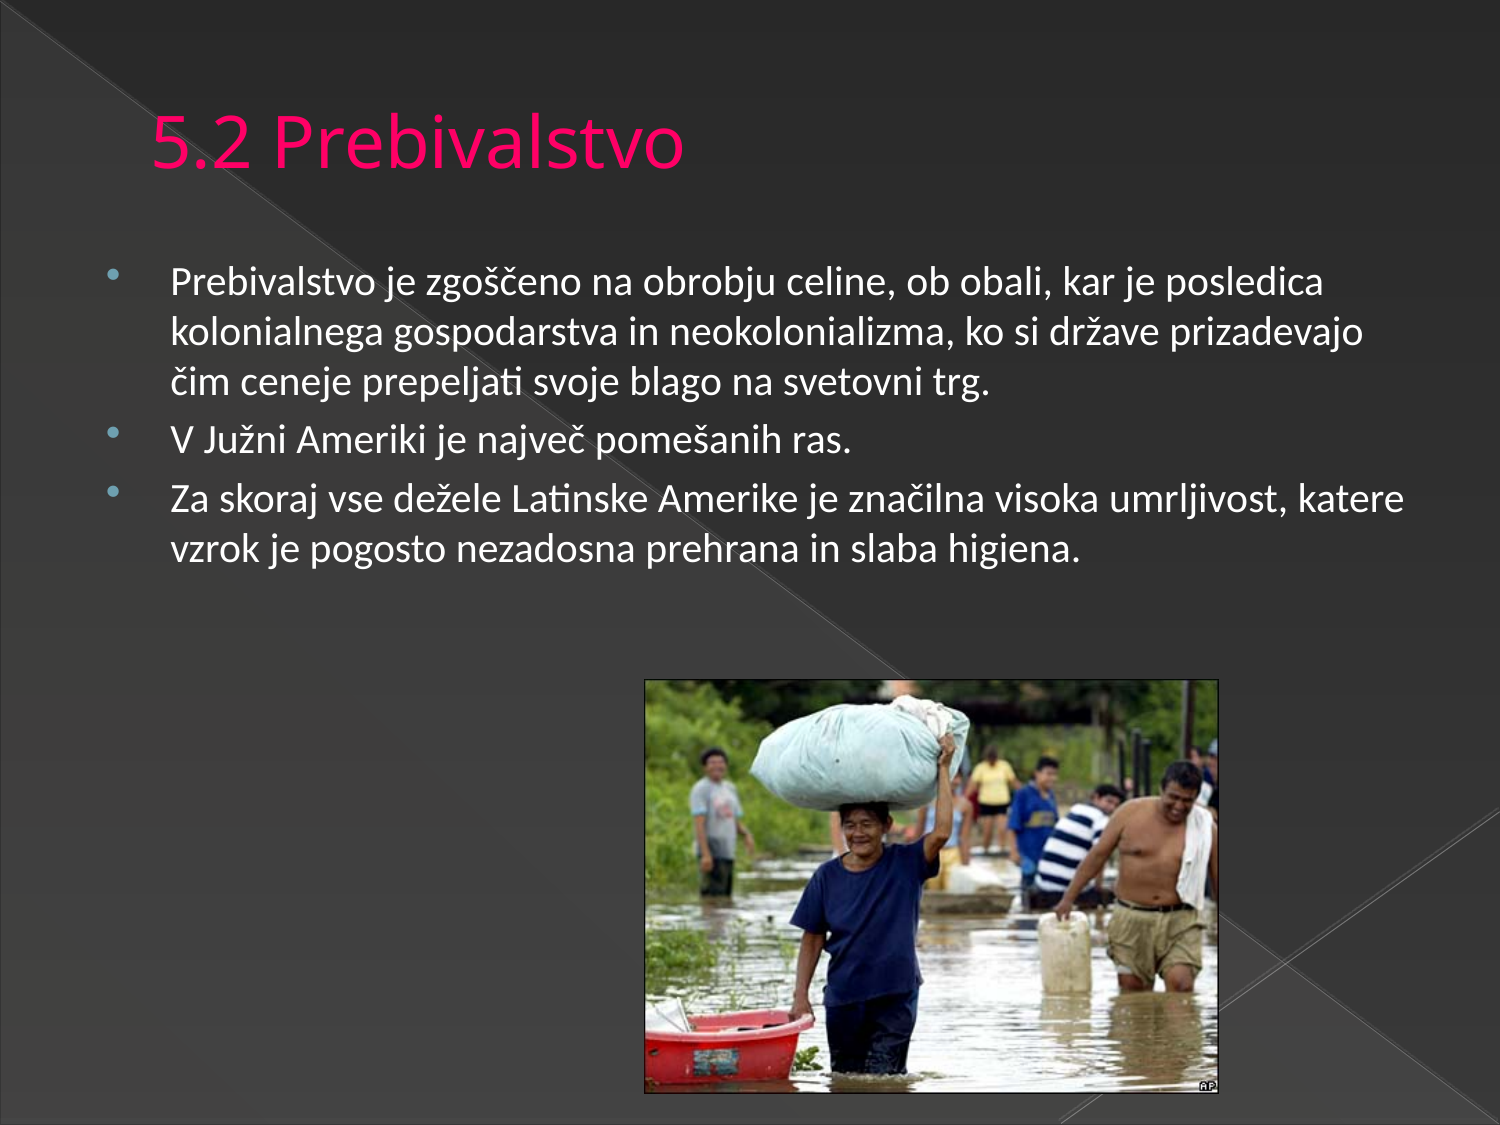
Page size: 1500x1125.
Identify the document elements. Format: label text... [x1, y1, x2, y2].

picture [644, 679, 1219, 1094]
title 5.2 Prebivalstvo [58, 45, 715, 233]
list Prebivalstvo je zgoščeno na obrobju celine, ob obali, kar je posledica kolonialnega gospodarstva in neokolonializma, ko si države prizadevajo čim ceneje prepeljati svoje blago na svetovni trg. V Južni Ameriki je največ pomešanih ras. Za skoraj vse dežele Latinske Amerike je značilna visoka umrljivost, katere vzrok je pogosto nezadosna prehrana in slaba higiena. [82, 246, 1432, 997]
